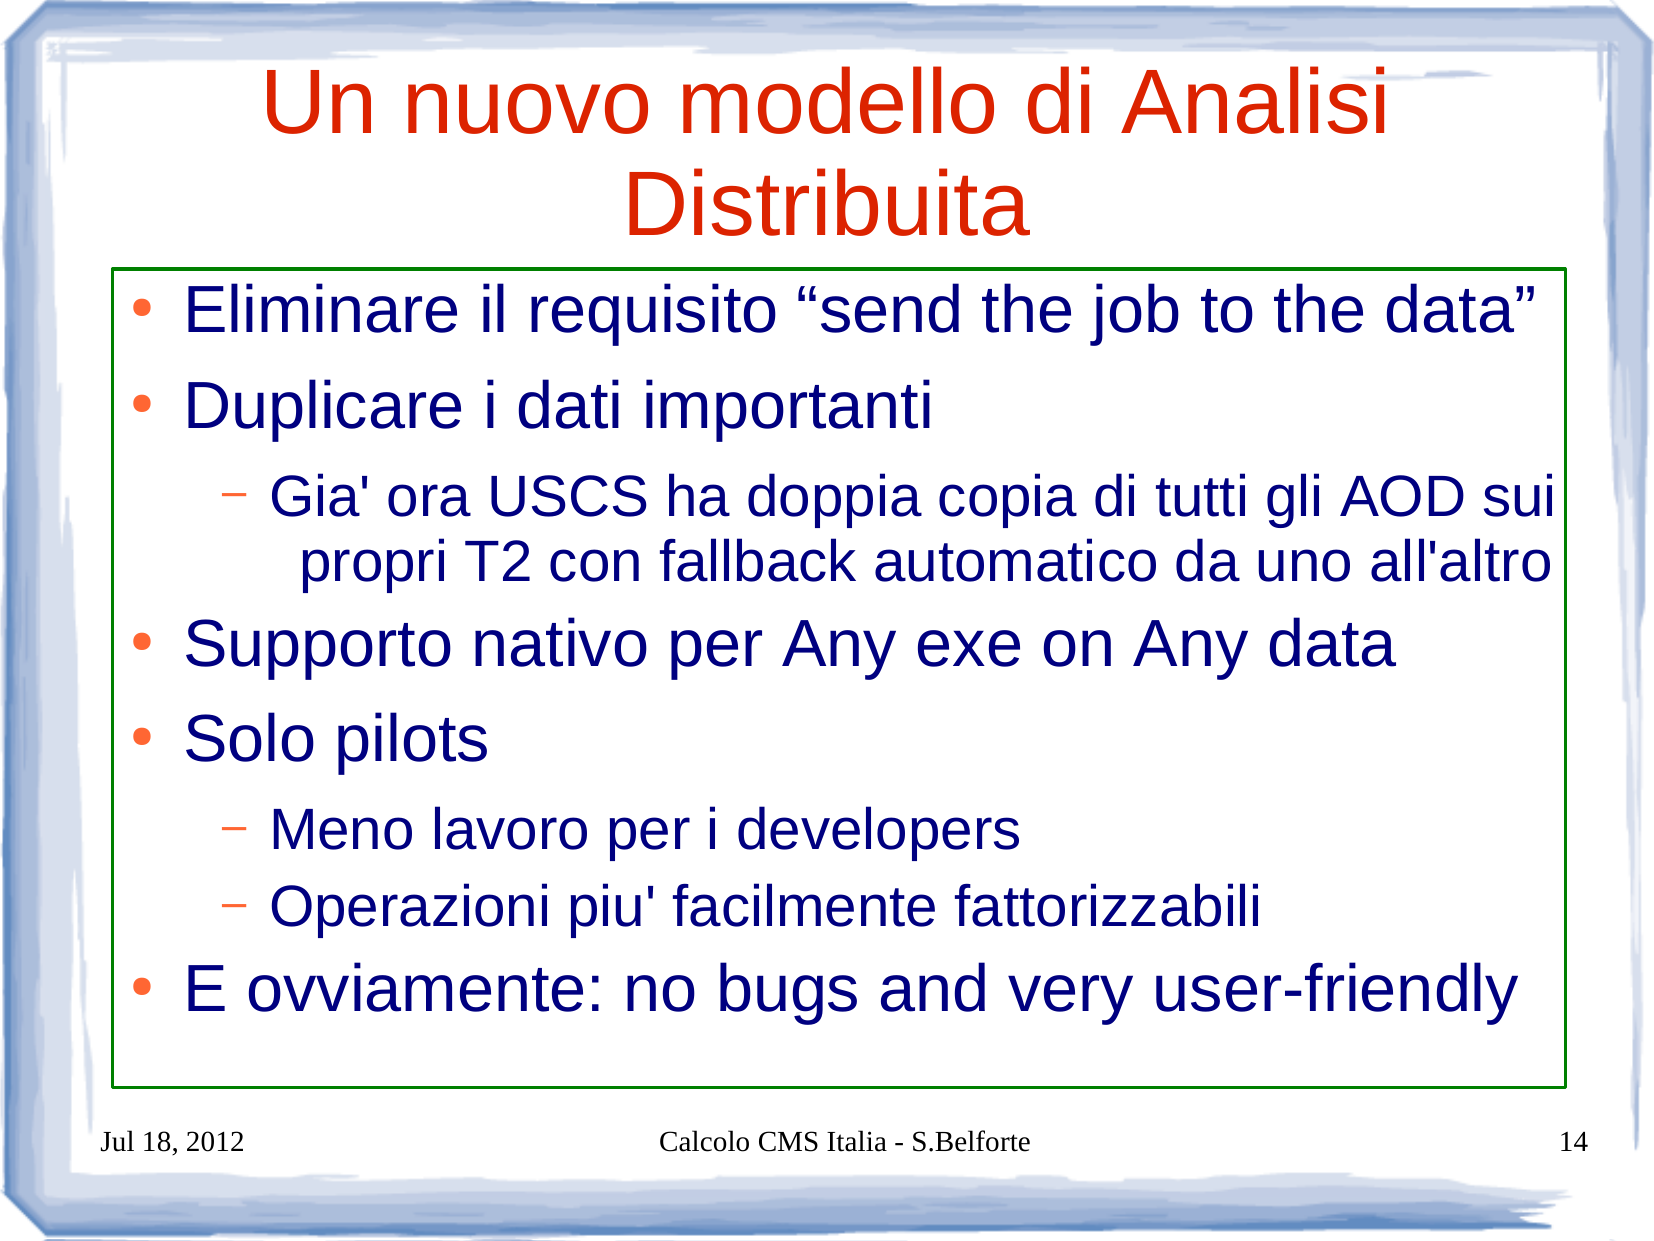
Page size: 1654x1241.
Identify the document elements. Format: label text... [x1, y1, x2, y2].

picture [0, 0, 1654, 1241]
list Eliminare il requisito “send the job to the data” Duplicare i dati importanti Gia' ora USCS ha doppia copia di tutti gli AOD sui propri T2 con fallback automatico da uno all'altro Supporto nativo per Any exe on Any data Solo pilots Meno lavoro per i developers Operazioni piu' facilmente fattorizzabili E ovviamente: no bugs and very user-friendly [112, 268, 1566, 1088]
title Un nuovo modello di Analisi Distribuita [82, 49, 1571, 257]
